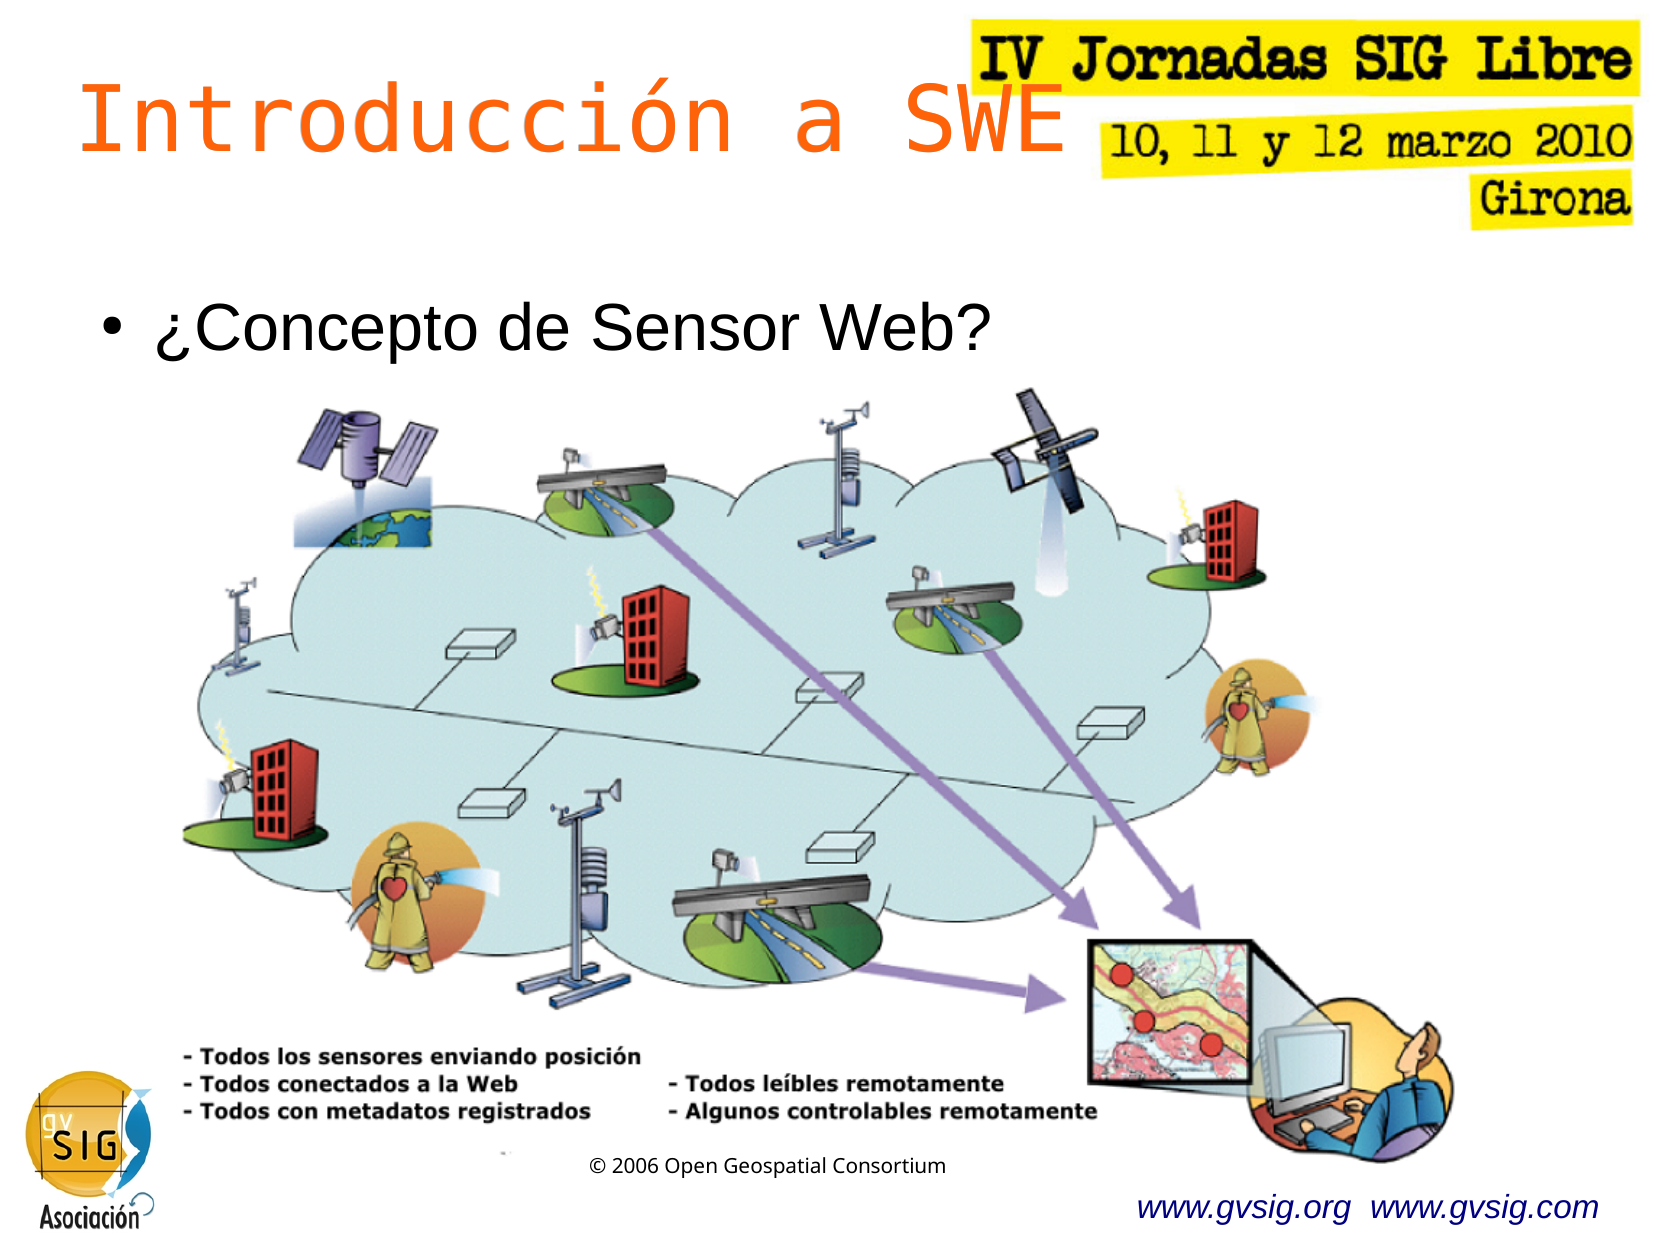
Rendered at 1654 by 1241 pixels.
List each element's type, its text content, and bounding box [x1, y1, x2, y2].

list ¿Concepto de Sensor Web? [82, 290, 1571, 1109]
picture [0, 1062, 178, 1241]
text_box © 2006 Open Geospatial Consortium [574, 1143, 962, 1188]
picture [180, 383, 1465, 1182]
picture [956, 0, 1654, 276]
text_box Introducción a SWE [59, 59, 1471, 182]
